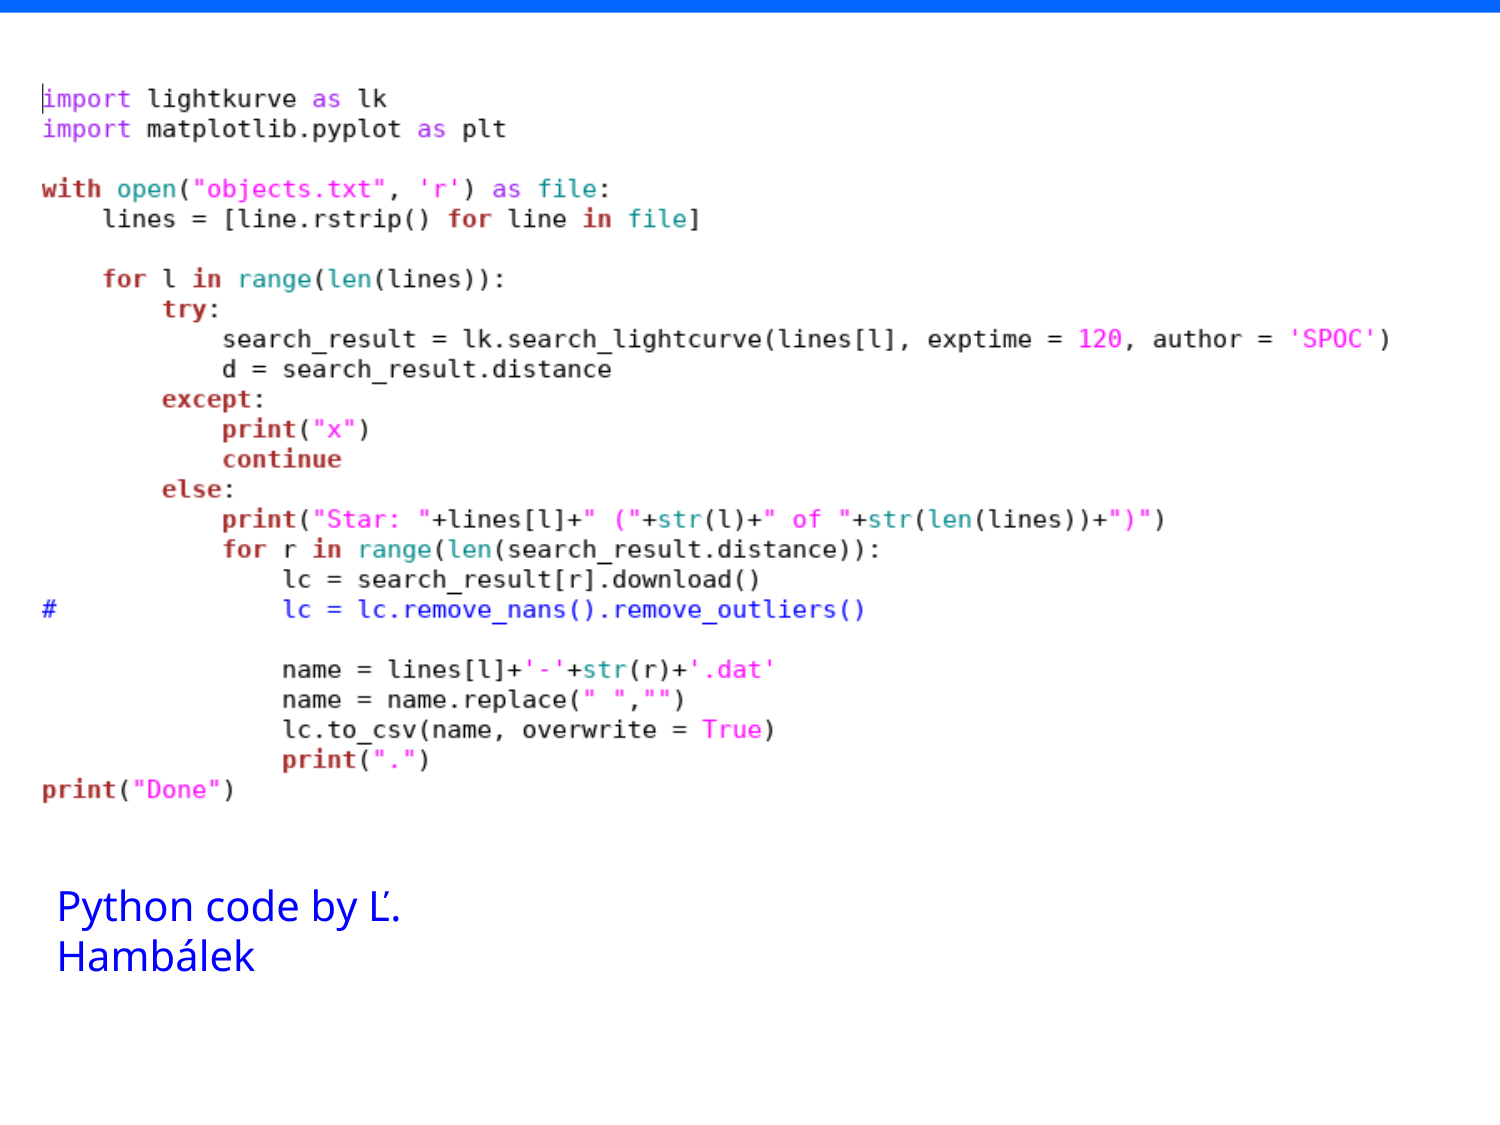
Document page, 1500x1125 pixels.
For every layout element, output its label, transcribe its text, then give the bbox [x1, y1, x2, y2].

text_box Python code by Ľ. Hambálek [41, 872, 601, 938]
picture [42, 74, 1438, 826]
